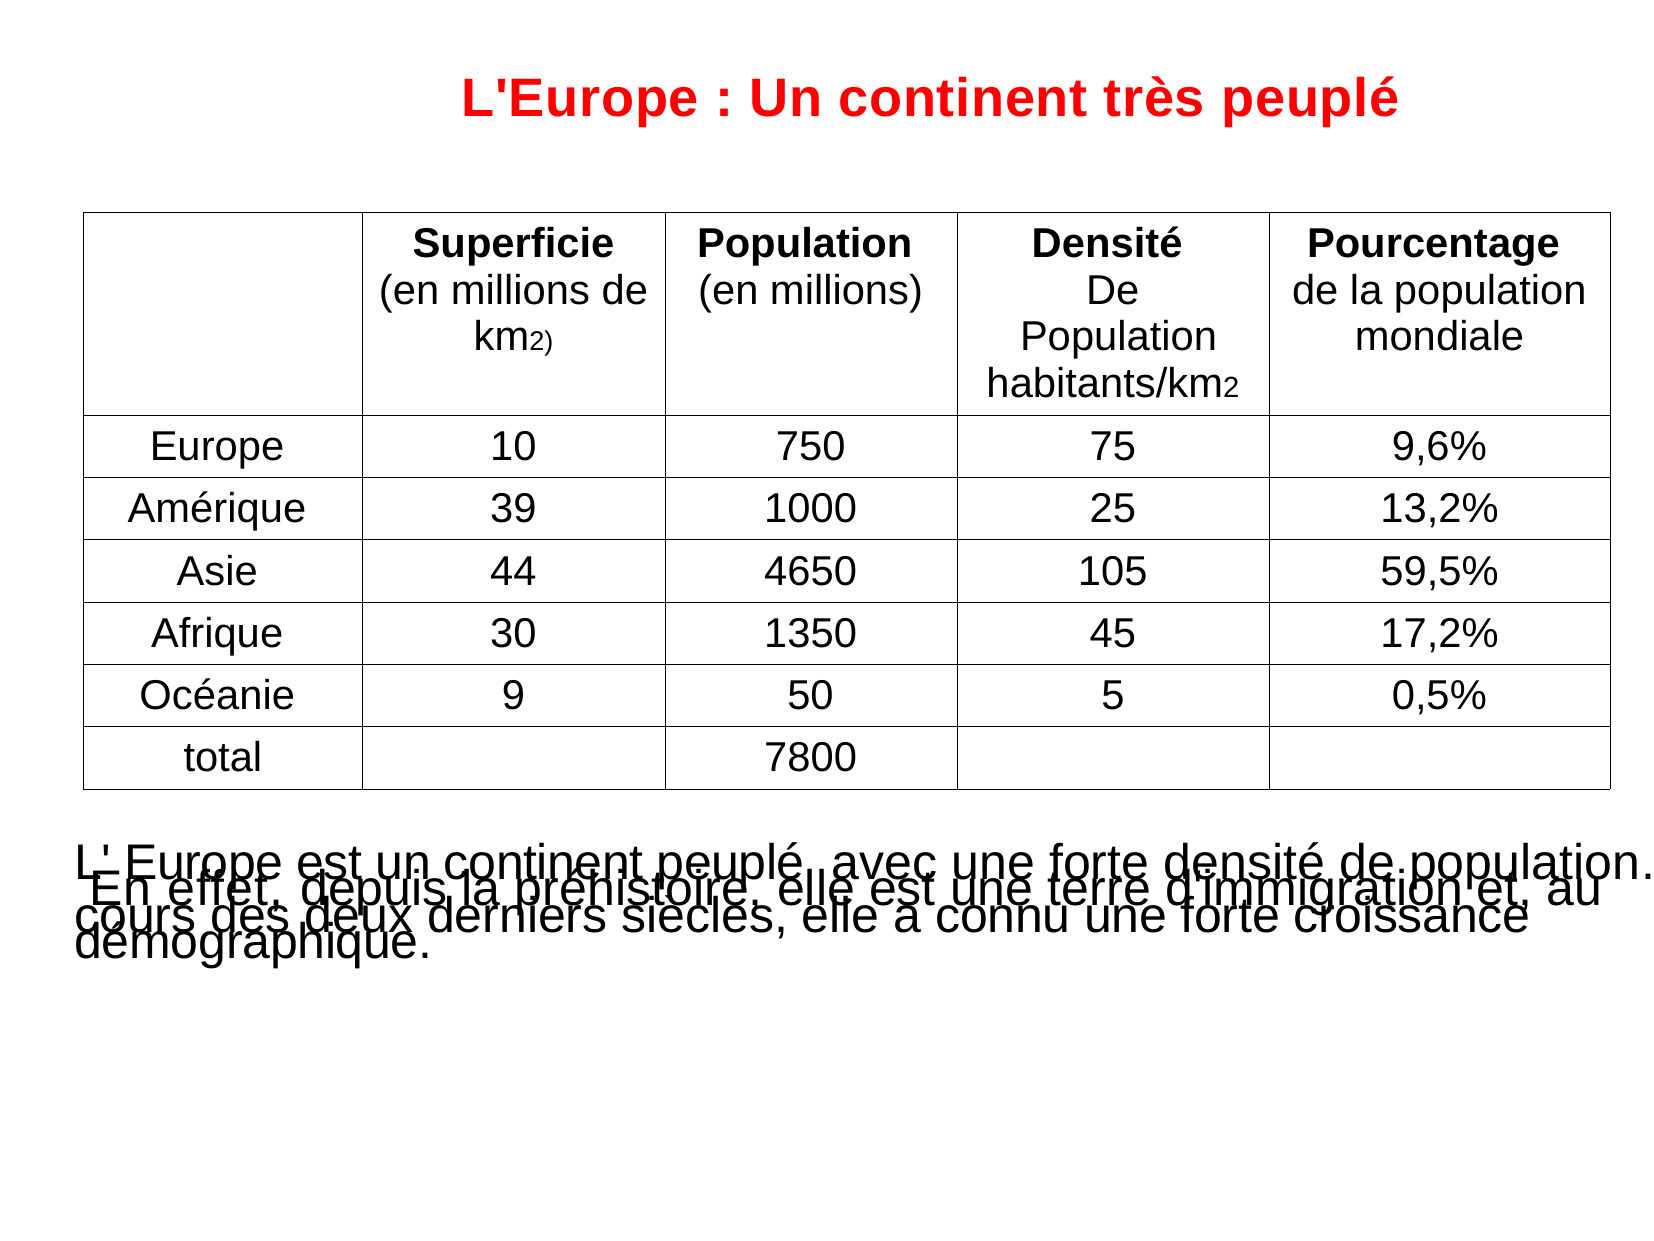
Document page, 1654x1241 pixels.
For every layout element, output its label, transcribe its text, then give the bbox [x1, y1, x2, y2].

table_cell 1000 [666, 478, 957, 539]
table_cell 30 [363, 603, 665, 664]
table_cell 10 [363, 416, 665, 477]
table_cell 13,2% [1270, 478, 1610, 539]
text_box L' Europe est un continent peuplé avec une forte densité de population. En effet, depuis la préhistoire, elle est une terre d'immigration et, au cours des deux derniers siècles, elle a connu une forte croissance démographique. [29, 856, 1654, 1095]
table_cell 59,5% [1270, 540, 1610, 602]
table_cell Asie [84, 540, 362, 602]
table_cell 7800 [666, 727, 957, 789]
table_cell 1350 [666, 603, 957, 664]
table_cell Europe [84, 416, 362, 477]
table_cell 4650 [666, 540, 957, 602]
table_cell [958, 727, 1269, 789]
table_header Densité De Population habitants/km2 [958, 213, 1269, 415]
table_cell Amérique [84, 478, 362, 539]
table_cell total [84, 727, 362, 789]
table_header Pourcentage de la population mondiale [1270, 213, 1610, 415]
table_cell 39 [363, 478, 665, 539]
table_cell [363, 727, 665, 789]
table_cell 9 [363, 665, 665, 726]
table_cell 25 [958, 478, 1269, 539]
table_cell 50 [666, 665, 957, 726]
table_cell 750 [666, 416, 957, 477]
table_cell 17,2% [1270, 603, 1610, 664]
table_cell 5 [958, 665, 1269, 726]
table_cell 45 [958, 603, 1269, 664]
table_header Population (en millions) [666, 213, 957, 415]
table_header [84, 213, 362, 415]
table_cell Afrique [84, 603, 362, 664]
table_cell 9,6% [1270, 416, 1610, 477]
table_cell Océanie [84, 665, 362, 726]
table_header Superficie (en millions de km2) [363, 213, 665, 415]
table_cell 0,5% [1270, 665, 1610, 726]
text_box L'Europe : Un continent très peuplé [420, 60, 1418, 137]
table_cell 75 [958, 416, 1269, 477]
table_cell [1270, 727, 1610, 789]
table_cell 105 [958, 540, 1269, 602]
table_cell 44 [363, 540, 665, 602]
